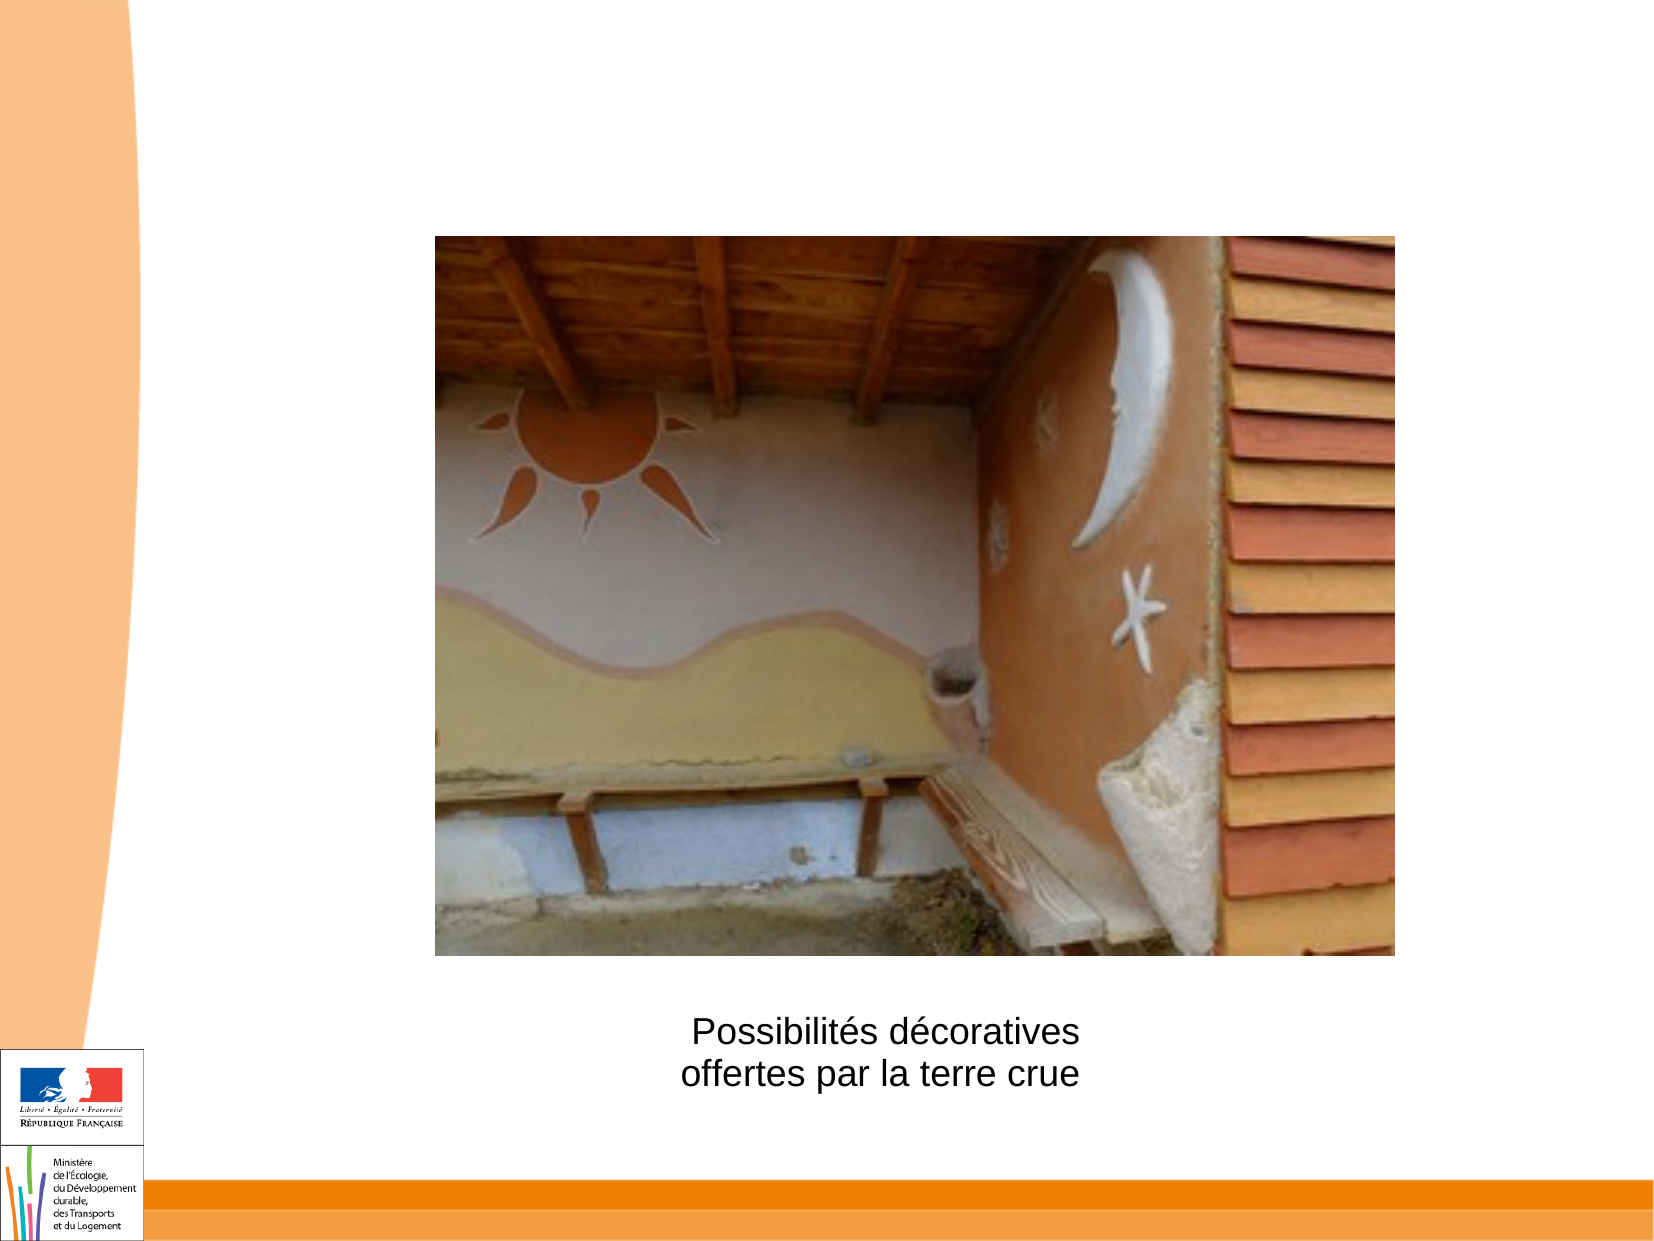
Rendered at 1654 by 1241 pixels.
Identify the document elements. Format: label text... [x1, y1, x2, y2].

text_box Possibilités décoratives offertes par la terre crue [472, 1003, 1300, 1103]
picture [0, 0, 1654, 1241]
